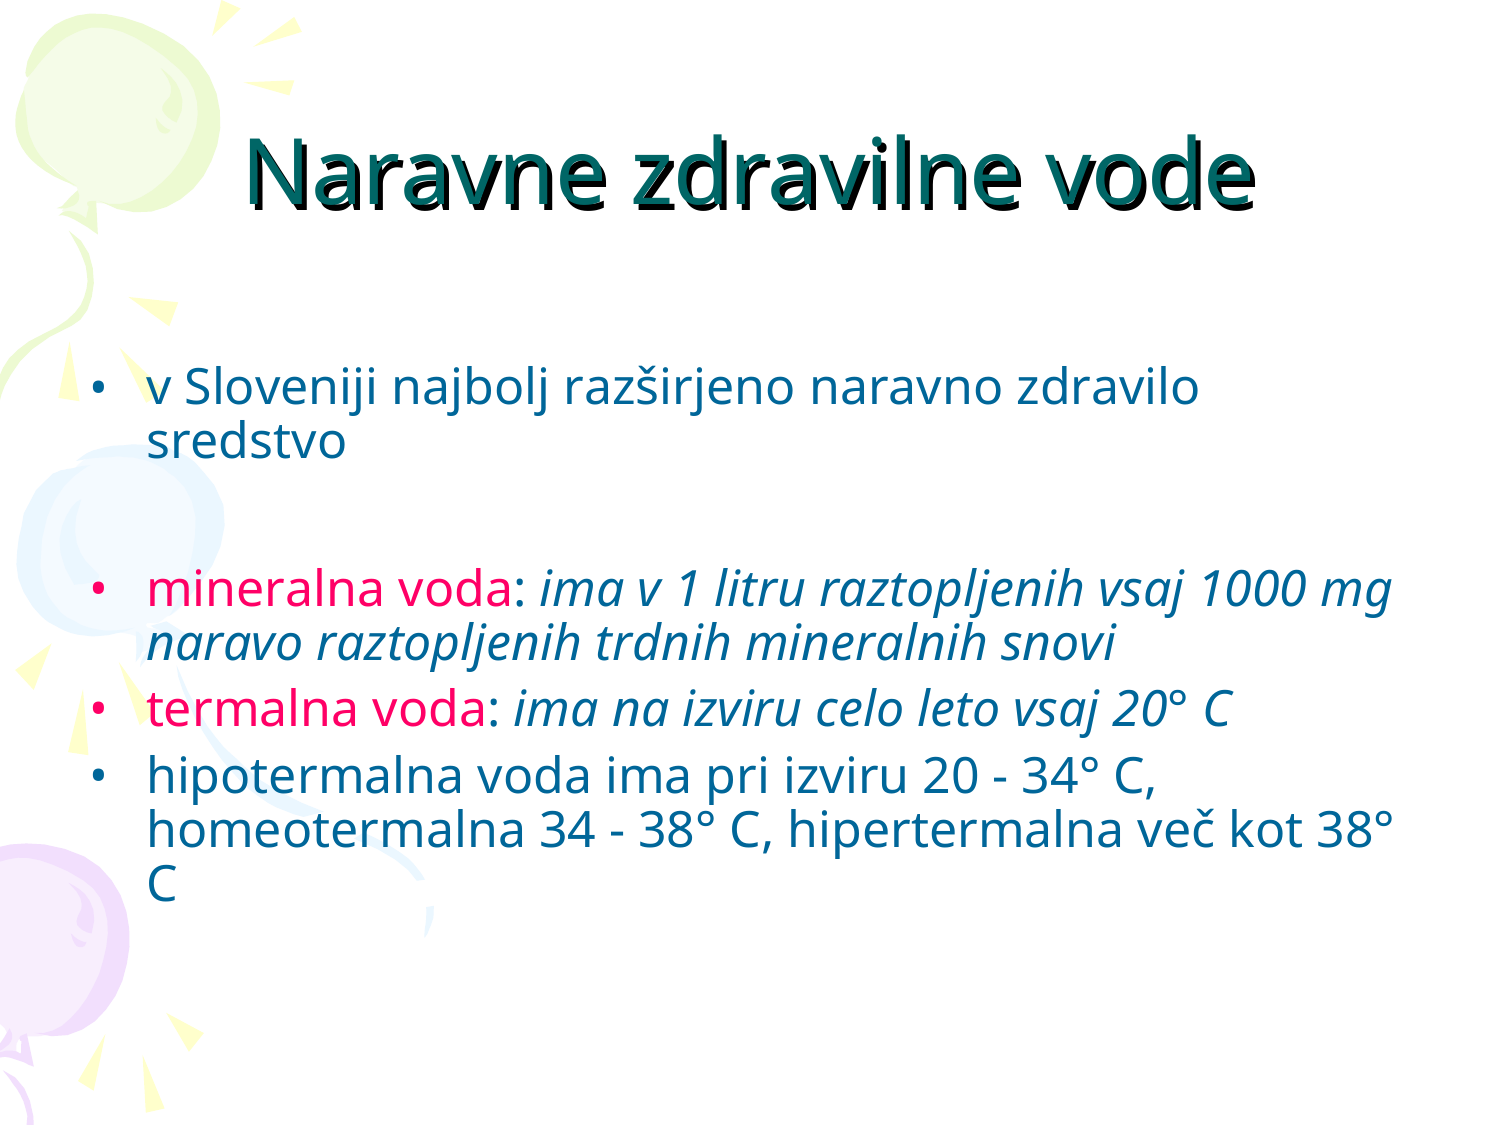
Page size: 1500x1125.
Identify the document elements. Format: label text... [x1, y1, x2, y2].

title Naravne zdravilne vode [72, 16, 1426, 233]
list v Sloveniji najbolj razširjeno naravno zdravilo sredstvo mineralna voda: ima v 1 litru raztopljenih vsaj 1000 mg naravo raztopljenih trdnih mineralnih snovi termalna voda: ima na izviru celo leto vsaj 20° C hipotermalna voda ima pri izviru 20 - 34° C, homeotermalna 34 - 38° C, hipertermalna več kot 38° C [75, 262, 1426, 994]
